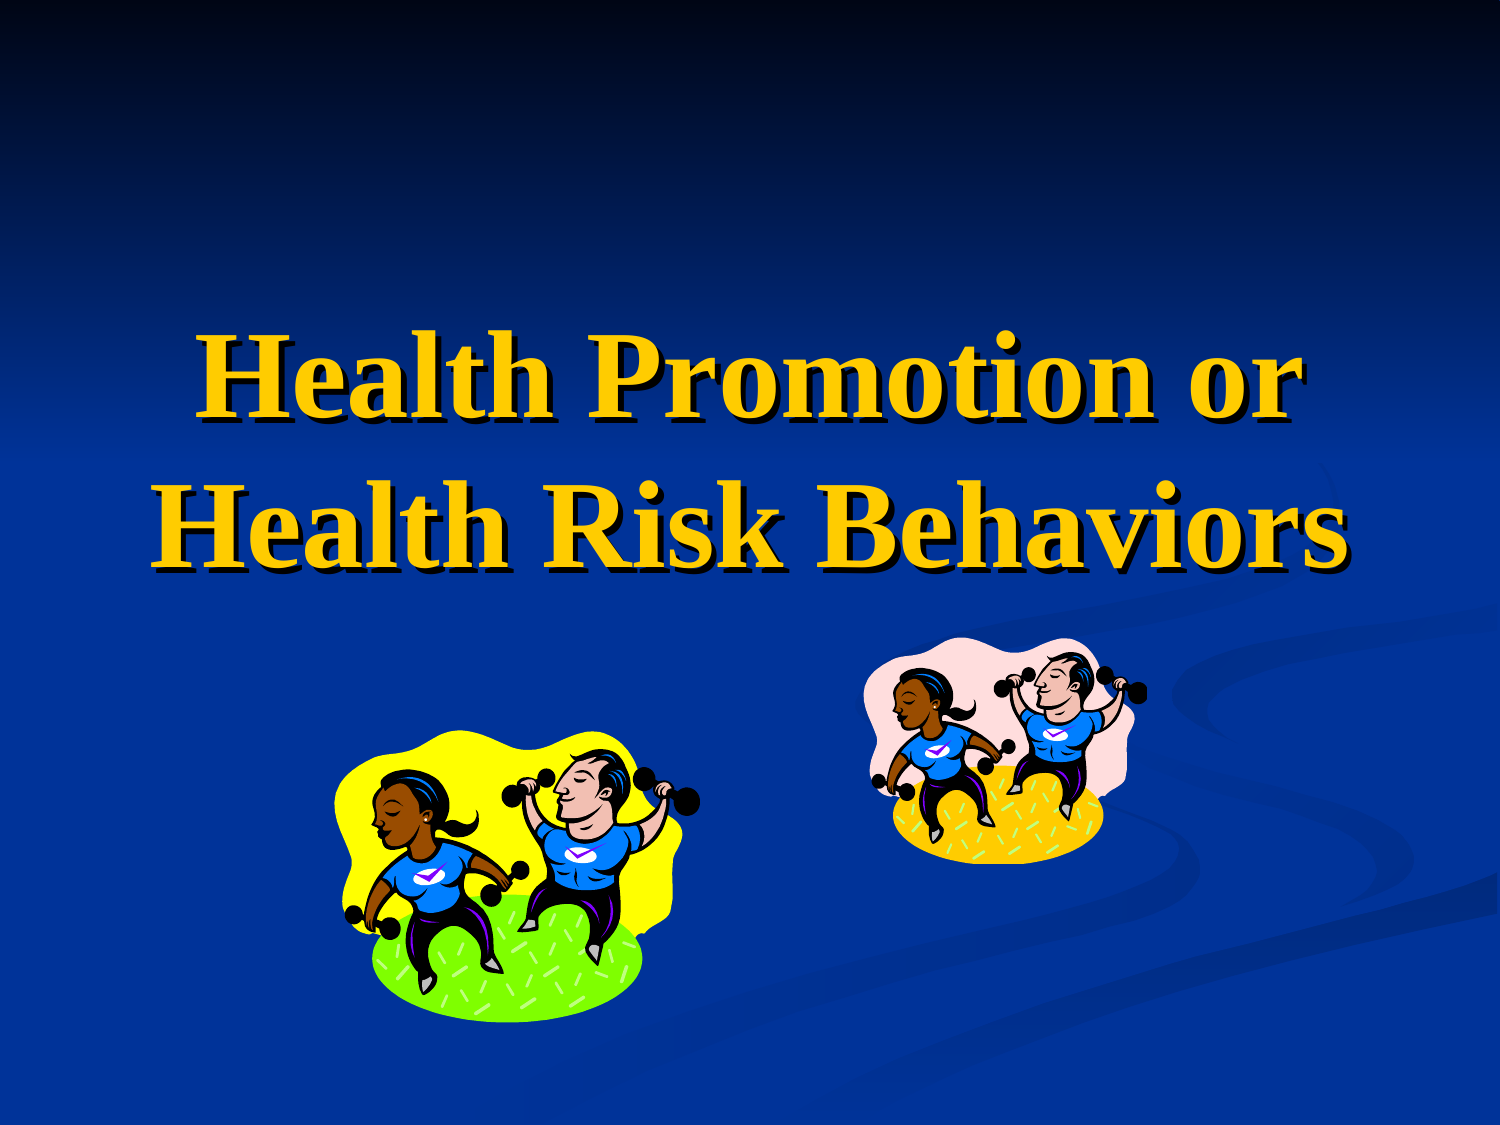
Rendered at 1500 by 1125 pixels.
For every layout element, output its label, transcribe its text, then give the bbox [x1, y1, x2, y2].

picture [856, 633, 1147, 864]
picture [324, 725, 700, 1023]
title Health Promotion or Health Risk Behaviors [112, 284, 1388, 601]
